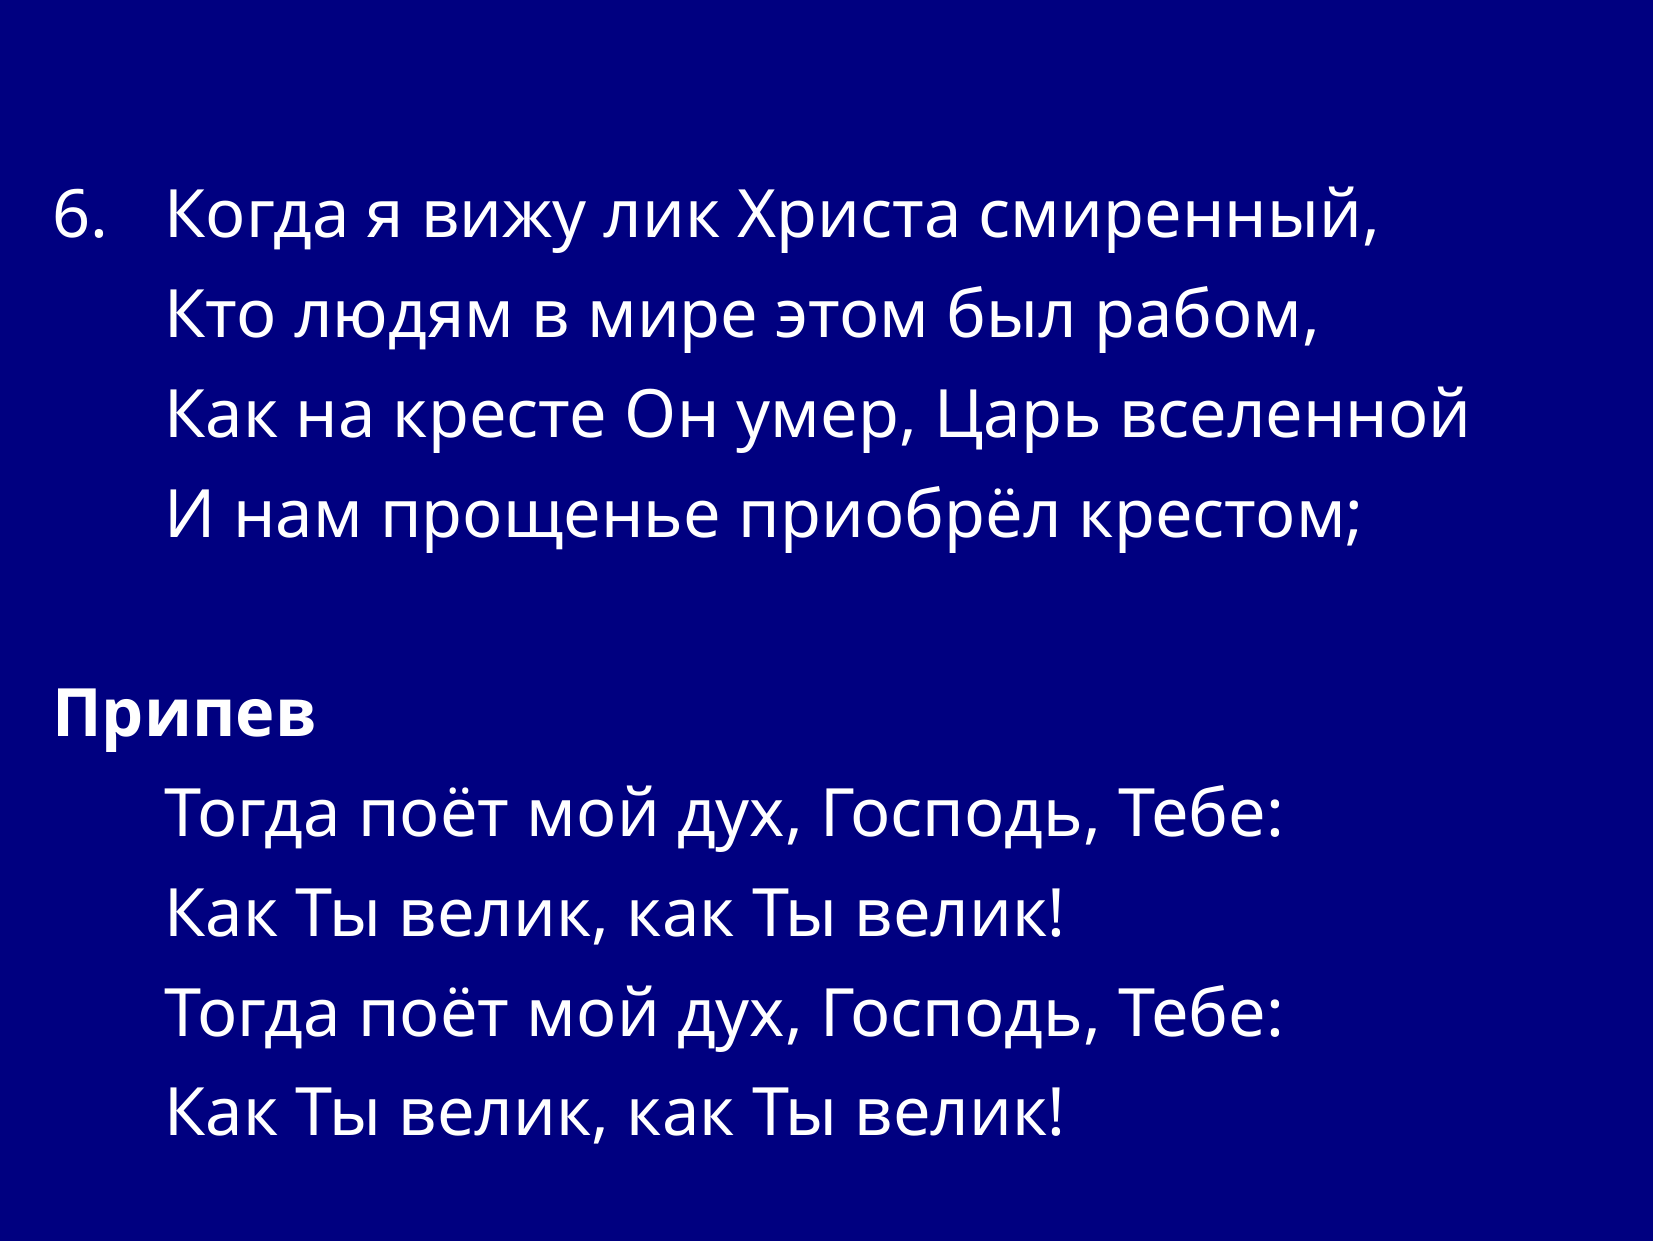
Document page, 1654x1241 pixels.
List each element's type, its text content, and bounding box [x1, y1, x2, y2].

text_box 6. Когда я вижу лик Христа смиренный, Кто людям в мире этом был рабом, Как на кресте Он умер, Царь вселенной И нам прощенье приобрёл крестом; Припев Тогда поёт мой дух, Господь, Тебе: Как Ты велик, как Ты велик! Тогда поёт мой дух, Господь, Тебе: Как Ты велик, как Ты велик! [37, 150, 1653, 1163]
